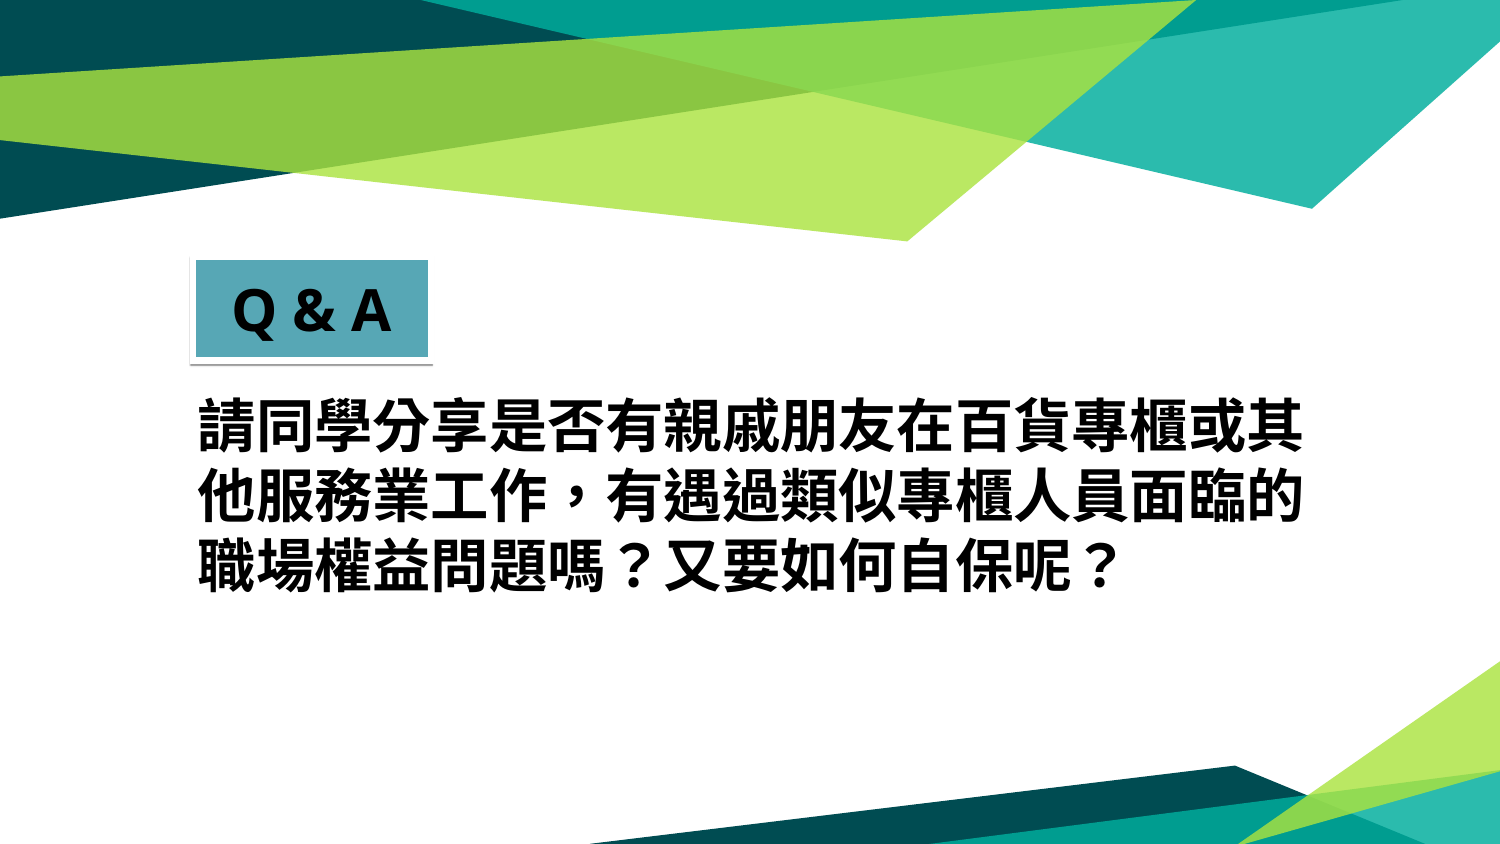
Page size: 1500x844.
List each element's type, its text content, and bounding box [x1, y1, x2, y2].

list 請同學分享是否有親戚朋友在百貨專櫃或其他服務業工作，有遇過類似專櫃人員面臨的職場權益問題嗎？又要如何自保呢？ [183, 374, 1322, 656]
title Q & A [192, 256, 432, 361]
